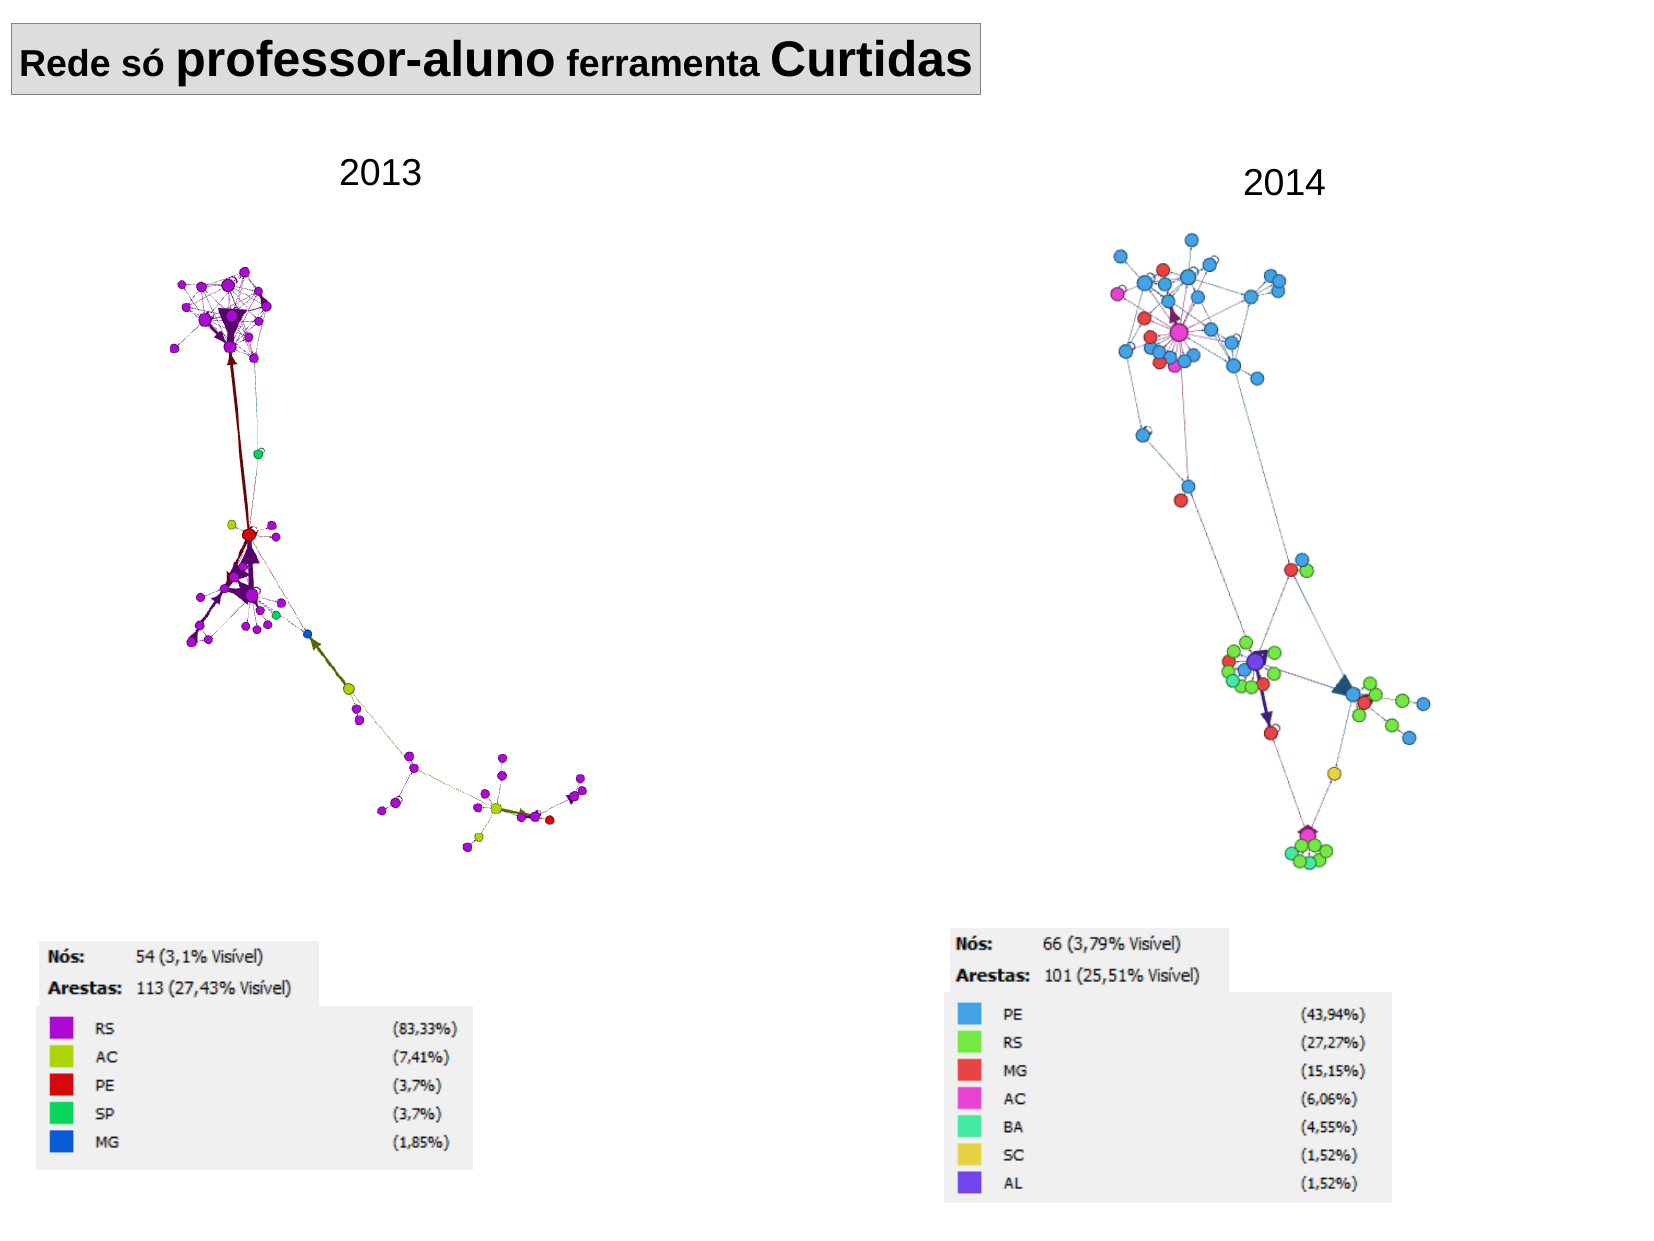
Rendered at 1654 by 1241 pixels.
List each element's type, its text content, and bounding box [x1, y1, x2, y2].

picture [36, 941, 473, 1170]
picture [944, 928, 1392, 1204]
text_box 2014 [1228, 153, 1341, 211]
text_box Rede só professor-aluno ferramenta Curtidas [11, 23, 981, 95]
text_box 2013 [324, 143, 438, 201]
picture [1063, 224, 1453, 886]
picture [112, 264, 608, 863]
